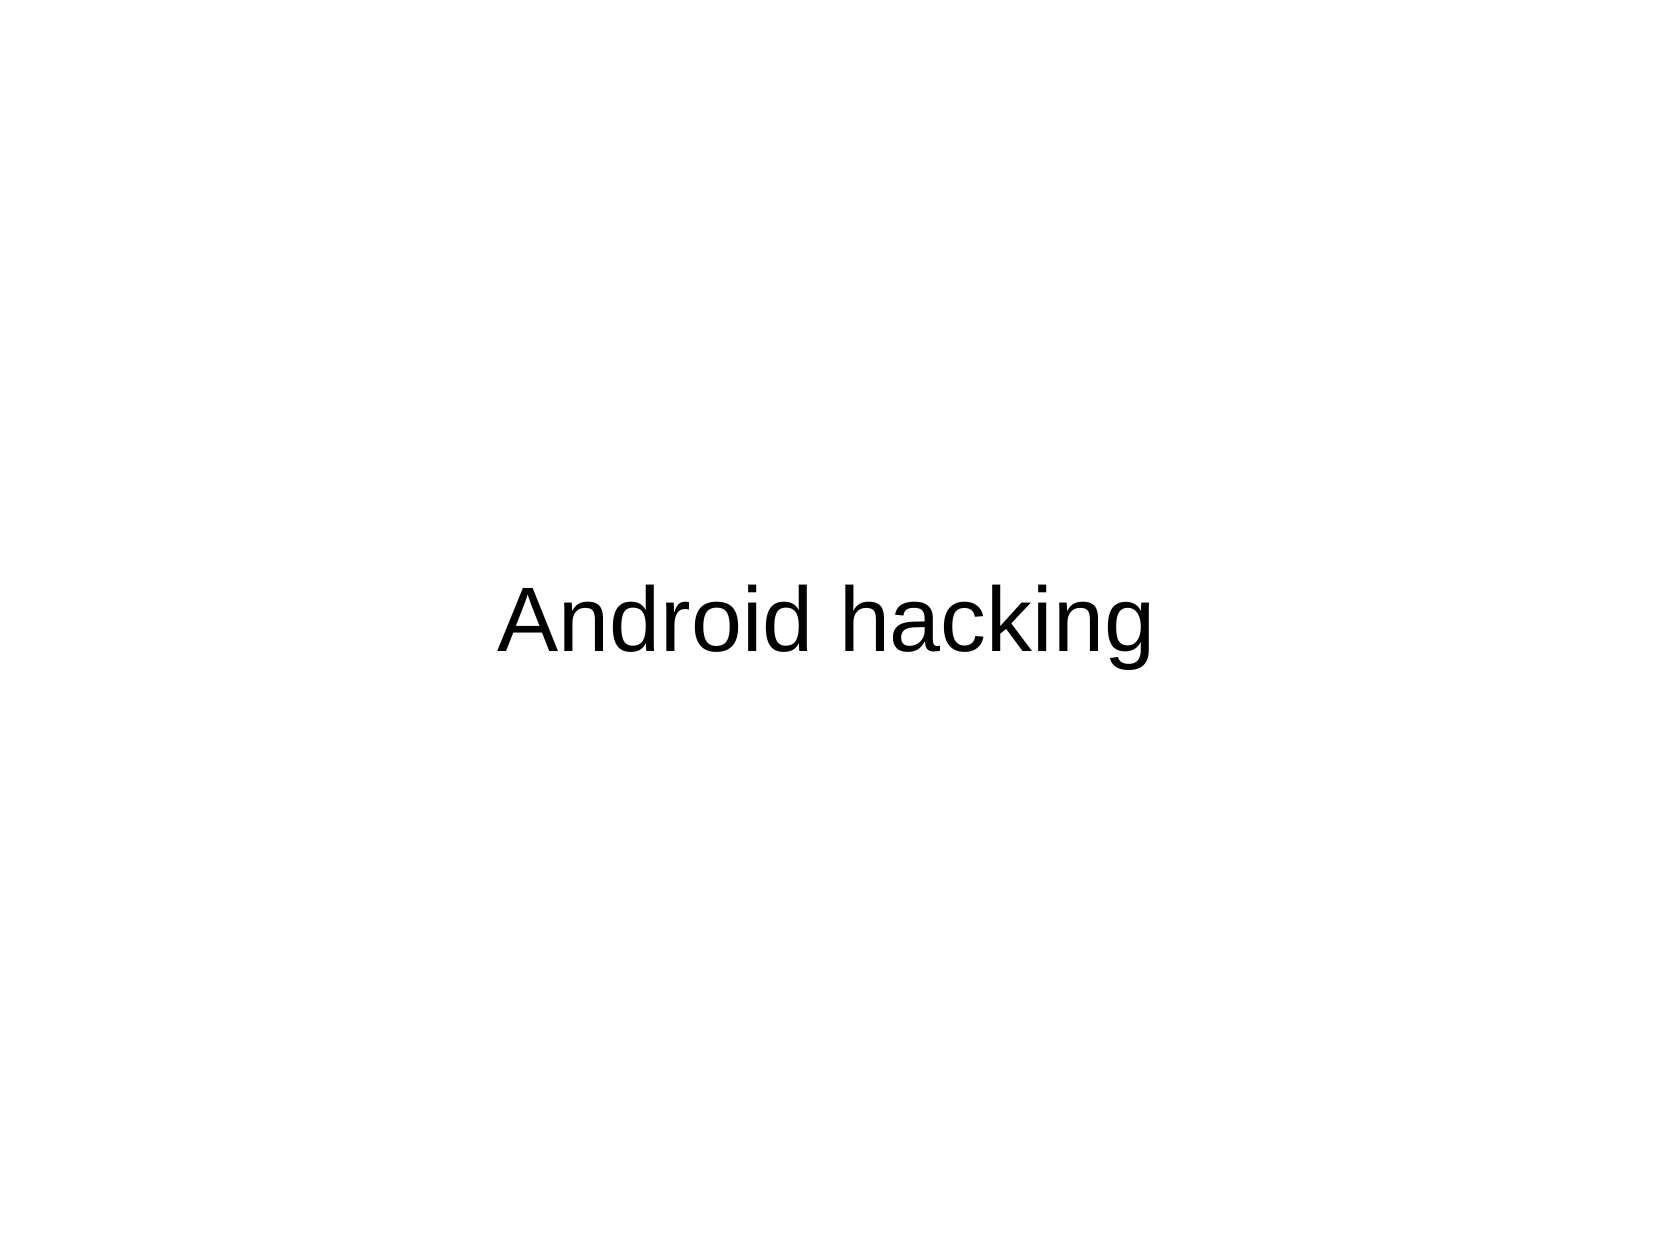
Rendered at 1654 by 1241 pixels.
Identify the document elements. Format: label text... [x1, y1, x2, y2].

title Android hacking [82, 516, 1571, 724]
